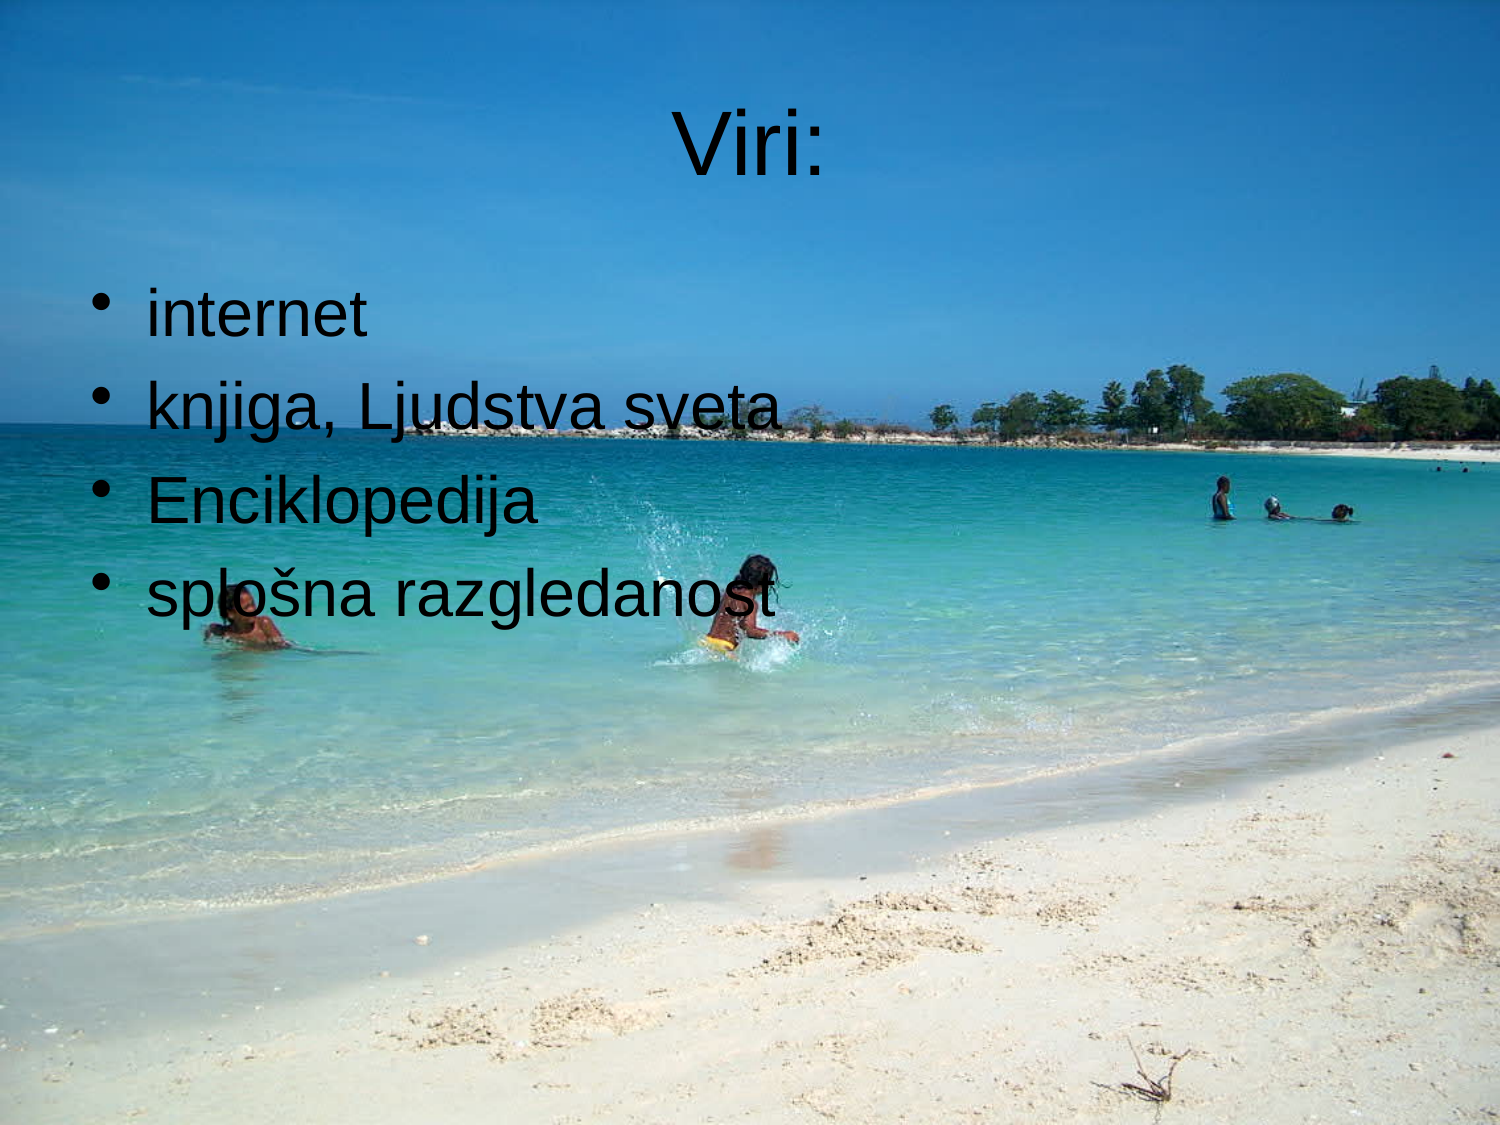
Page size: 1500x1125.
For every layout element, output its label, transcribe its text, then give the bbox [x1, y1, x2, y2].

list internet knjiga, Ljudstva sveta Enciklopedija splošna razgledanost [75, 262, 1425, 1005]
picture [0, 0, 1500, 1125]
picture [0, 479, 15, 484]
title Viri: [75, 45, 1425, 233]
